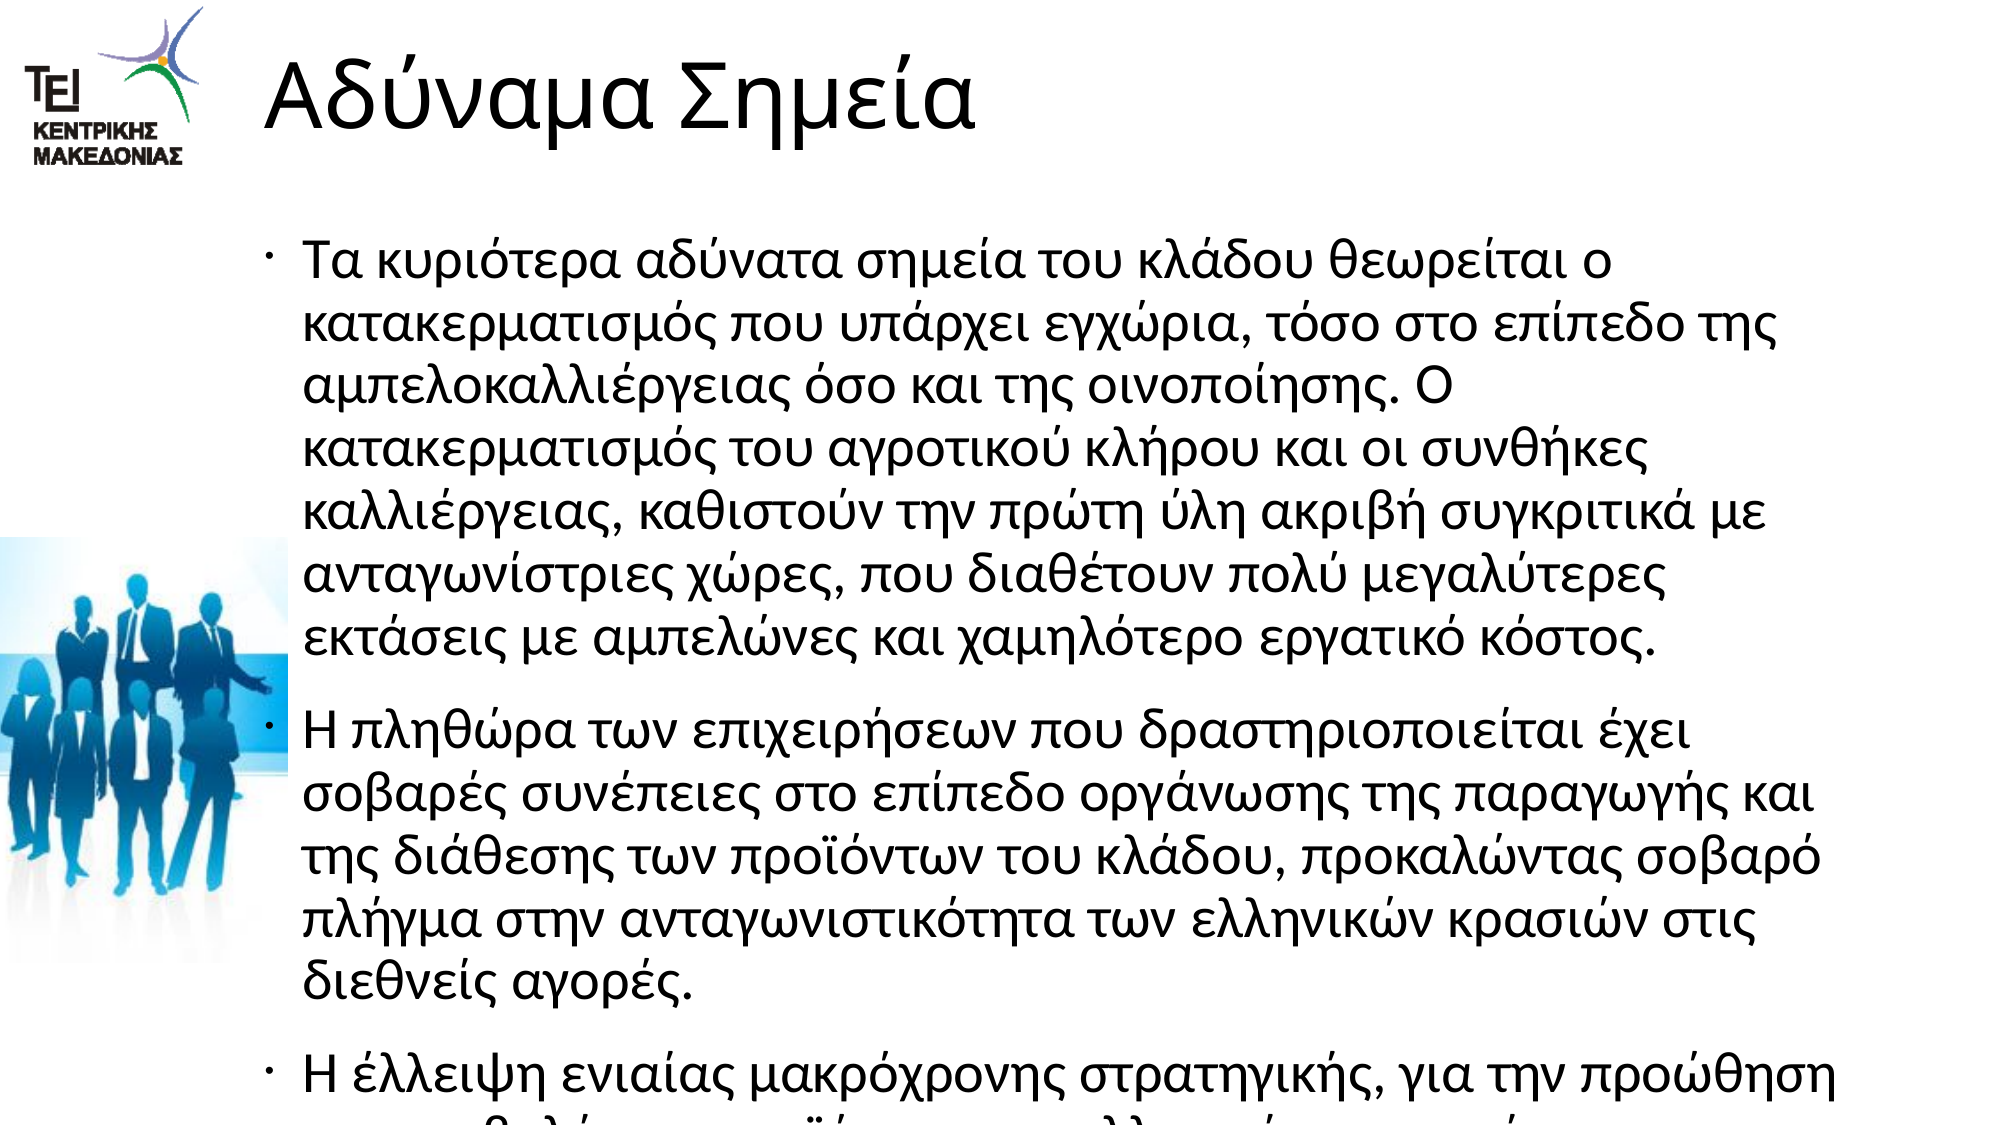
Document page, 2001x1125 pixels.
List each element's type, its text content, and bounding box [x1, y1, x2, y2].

title Αδύναμα Σημεία [249, 41, 1863, 192]
picture [0, 537, 249, 963]
picture [0, 0, 135, 169]
list Τα κυριότερα αδύνατα σημεία του κλάδου θεωρείται ο κατακερματισμός που υπάρχει εγχώρια, τόσο στο επίπεδο της αμπελοκαλλιέργειας όσο και της οινοποίησης. Ο κατακερματισμός του αγροτικού κλήρου και οι συνθήκες καλλιέργειας, καθιστούν την πρώτη ύλη ακριβή συγκριτικά με ανταγωνίστριες χώρες, που διαθέτουν πολύ μεγαλύτερες εκτάσεις με αμπελώνες και χαμηλότερο εργατικό κόστος. Η πληθώρα των επιχειρήσεων που δραστηριοποιείται έχει σοβαρές συνέπειες στο επίπεδο οργάνωσης της παραγωγής και της διάθεσης των προϊόντων του κλάδου, προκαλώντας σοβαρό πλήγμα στην ανταγωνιστικότητα των ελληνικών κρασιών στις διεθνείς αγορές. Η έλλειψη ενιαίας μακρόχρονης στρατηγικής, για την προώθηση και προβολή των προϊόντων της ελληνικής οινοποιίας στη διεθνή αγορά, όπου τα ελληνικά κρασιά υφίστανται έντονες ανταγωνιστικές πιέσεις. Τα ελληνικά κρασιά κατέχουν μικρό μερίδιο διεθνώς και οι πωλήσεις συνήθως εστιάζονται στην ομογένεια. Υπάρχει δυναμία εναρμόνισης πολιτείας, φορέων, κλαδικών οργανώσεων και συνεταιρισμών σε θέματα στόχων και σχεδιασμού σε βάθος χρόνου για βασικά θέματα, όπως η προστασία και διάρθρωση του εθνικού αμπελώνα και η αξιοποίηση κοινοτικών και εθνικών κονδυλίων για επενδύσεις στον χώρο του marketing, της καινοτομίας και της έρευνας για τη βελτίωση του ανταγωνιστικού πλεονεκτήματος των γηγενών ποικιλιών. Η τιμολογιακή πολιτική (τιμές, αμοιβές, μίσθωση) επίσης, για τα προϊόντα ή τις υπηρεσίες που προσφέρονται αφορούν την συγκεκριμένη κατηγορία του επιχειρηματικού πλάνου. Το φαινόμενο της υψηλής τιμολόγησης των εμφιαλωμένων κρασιών στα εστιατόρια έχει ως συνέπεια να πλήττεται η κατανάλωση κρασιών γενικά και ο πελάτης να στρέφεται σε υποκατάστατα προϊόντα όπως είναι η μπύρα ή το ούζο. Τέλος, παρατηρείται μια αδυναμία προσαρμογής στις καταναλωτικές ανάγκες με ελάχιστη προσφορά βιολογικών προϊόντων, έλλειμμα καινοτομίας στη συσκευασία και περιορισμένη παρουσία στο διαδίκτυο. [249, 220, 1863, 994]
